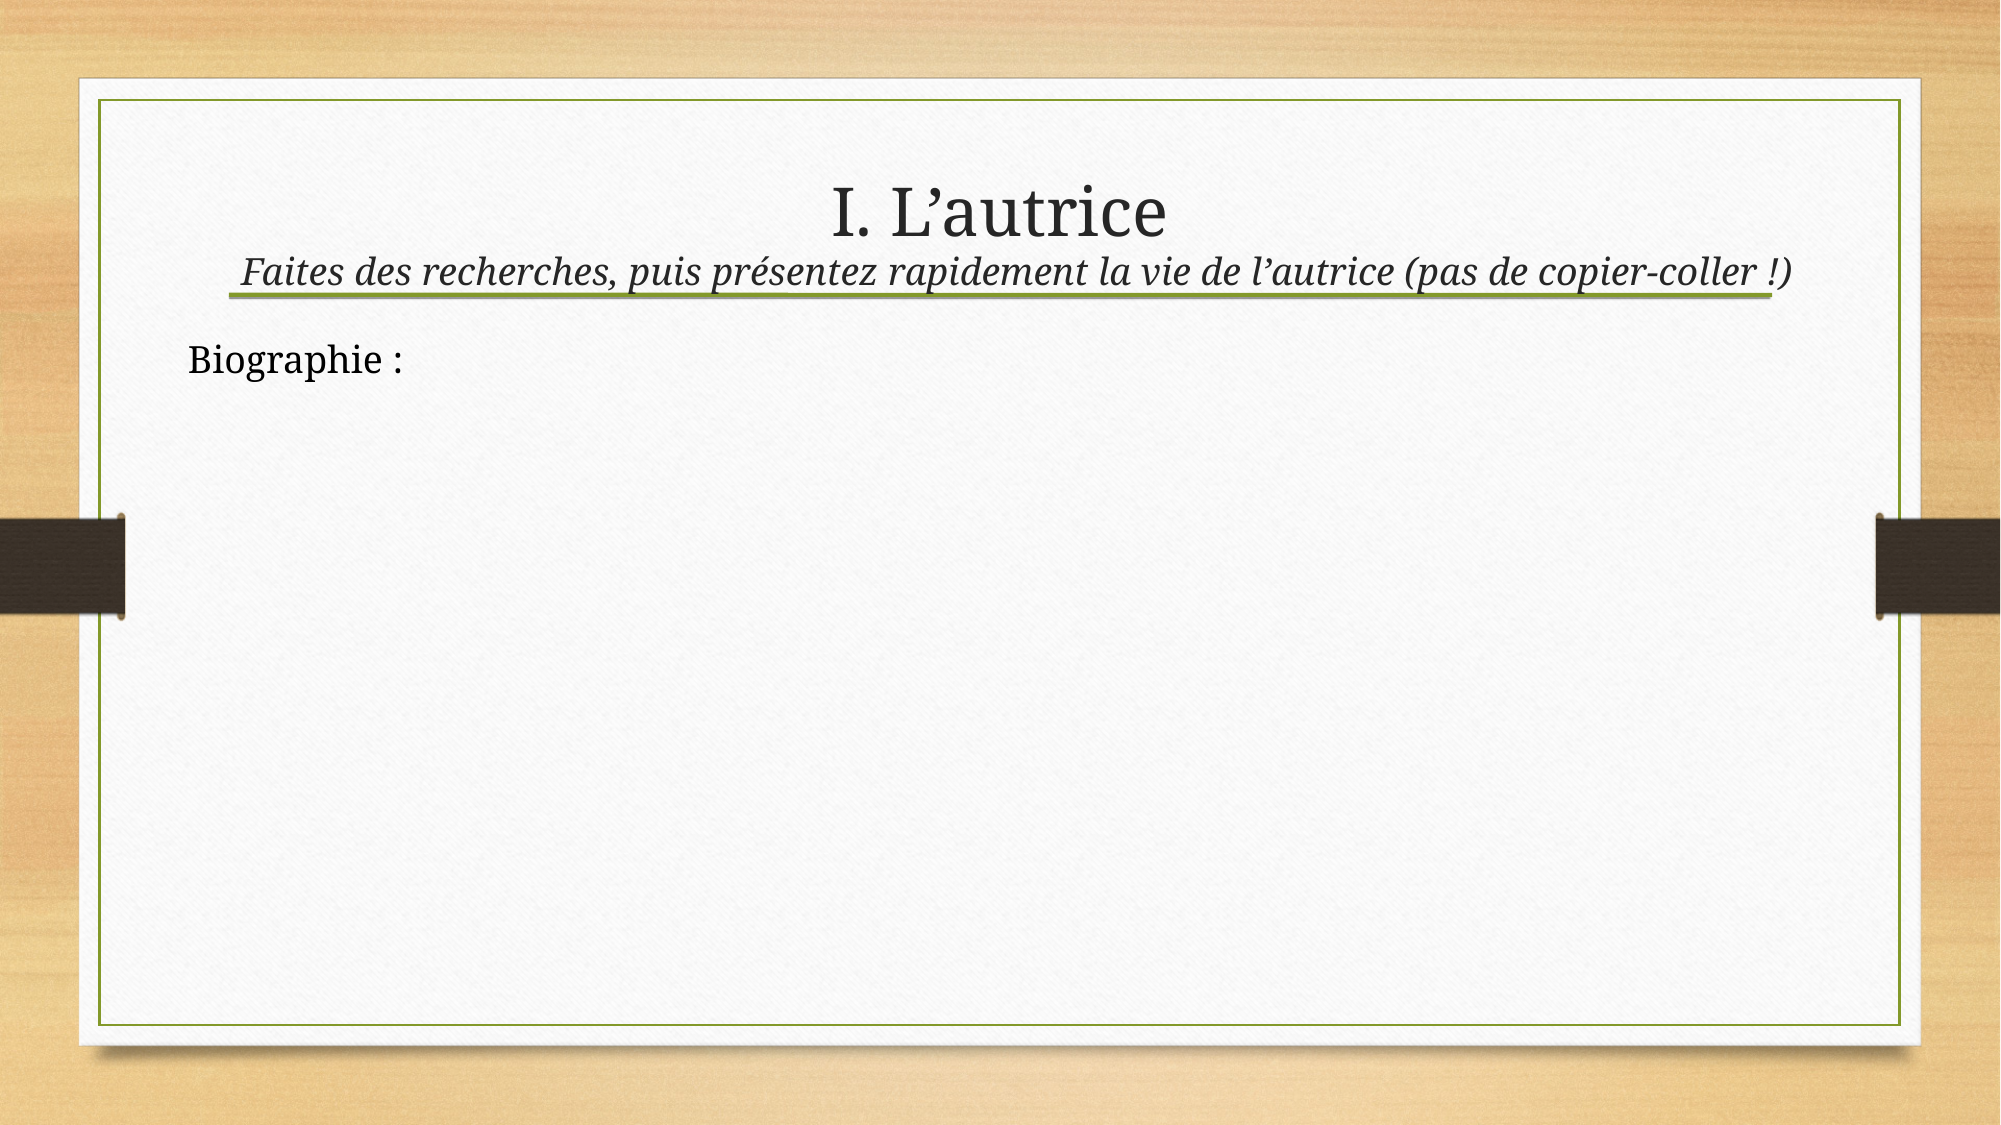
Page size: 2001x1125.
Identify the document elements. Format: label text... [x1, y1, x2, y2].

list Faites des recherches, puis présentez rapidement la vie de l’autrice (pas de copier-coller !) [99, 239, 1899, 319]
title I. L’autrice [212, 161, 1788, 239]
text_box Biographie : [173, 328, 1787, 388]
